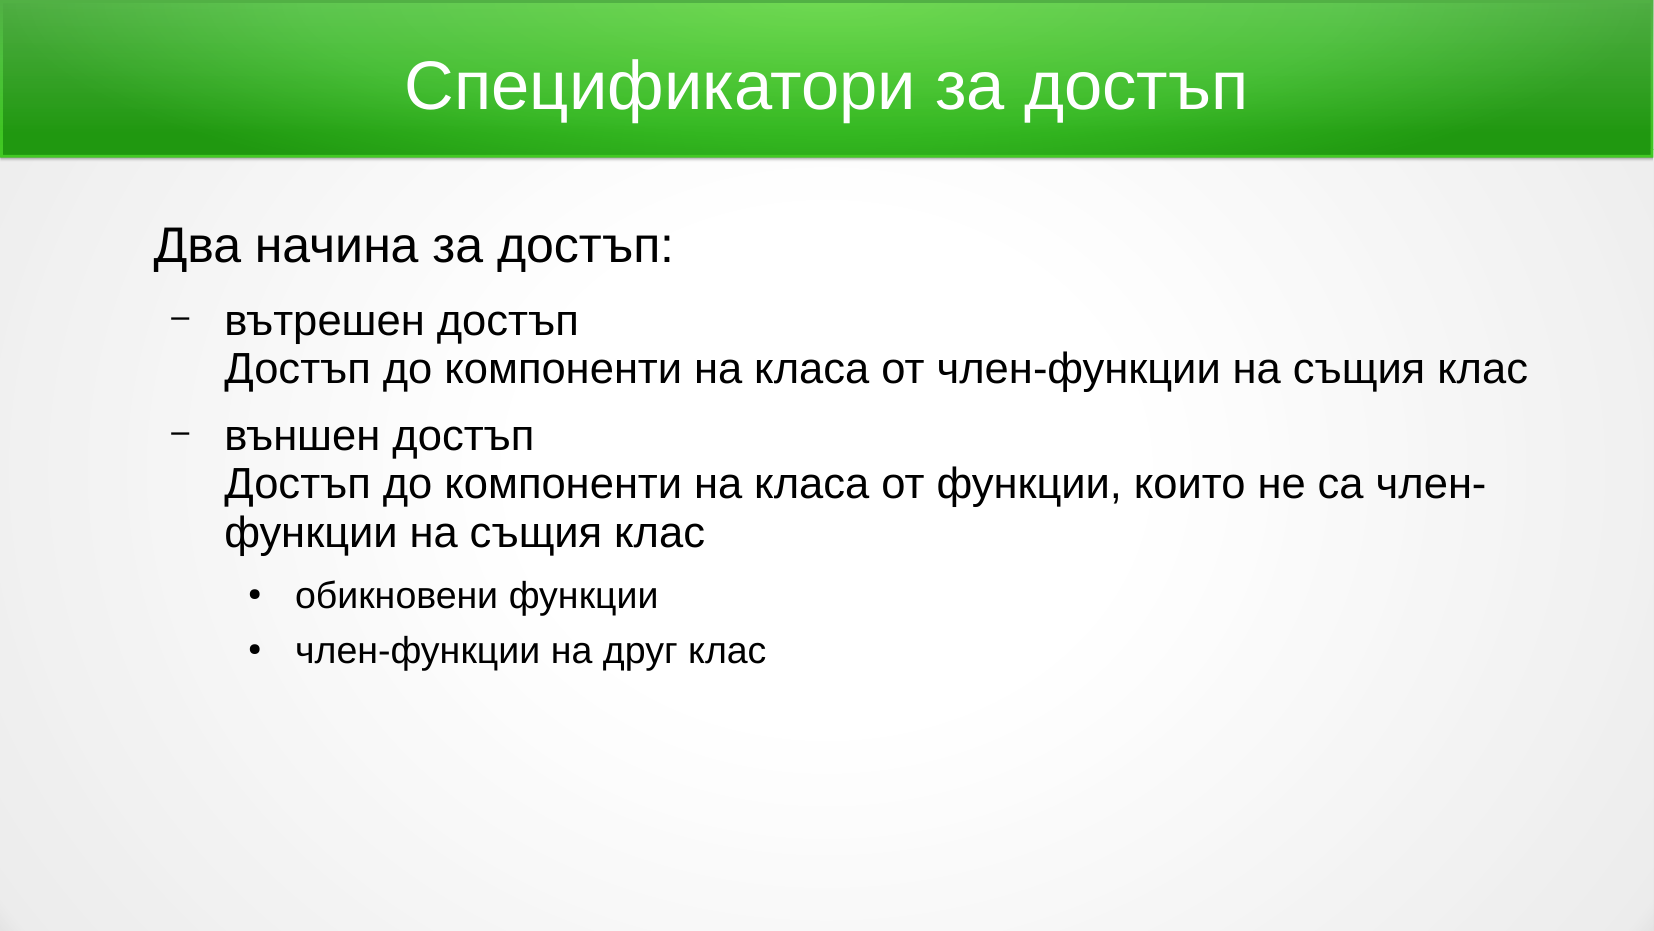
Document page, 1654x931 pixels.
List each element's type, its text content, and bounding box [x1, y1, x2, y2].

title Спецификатори за достъп [82, 37, 1571, 135]
list Два начина за достъп: вътрешен достъп Достъп до компоненти на класа от член-функции на същия клас външен достъп Достъп до компоненти на класа от функции, които не са член-функции на същия клас обикновени функции член-функции на друг клас [82, 217, 1538, 851]
